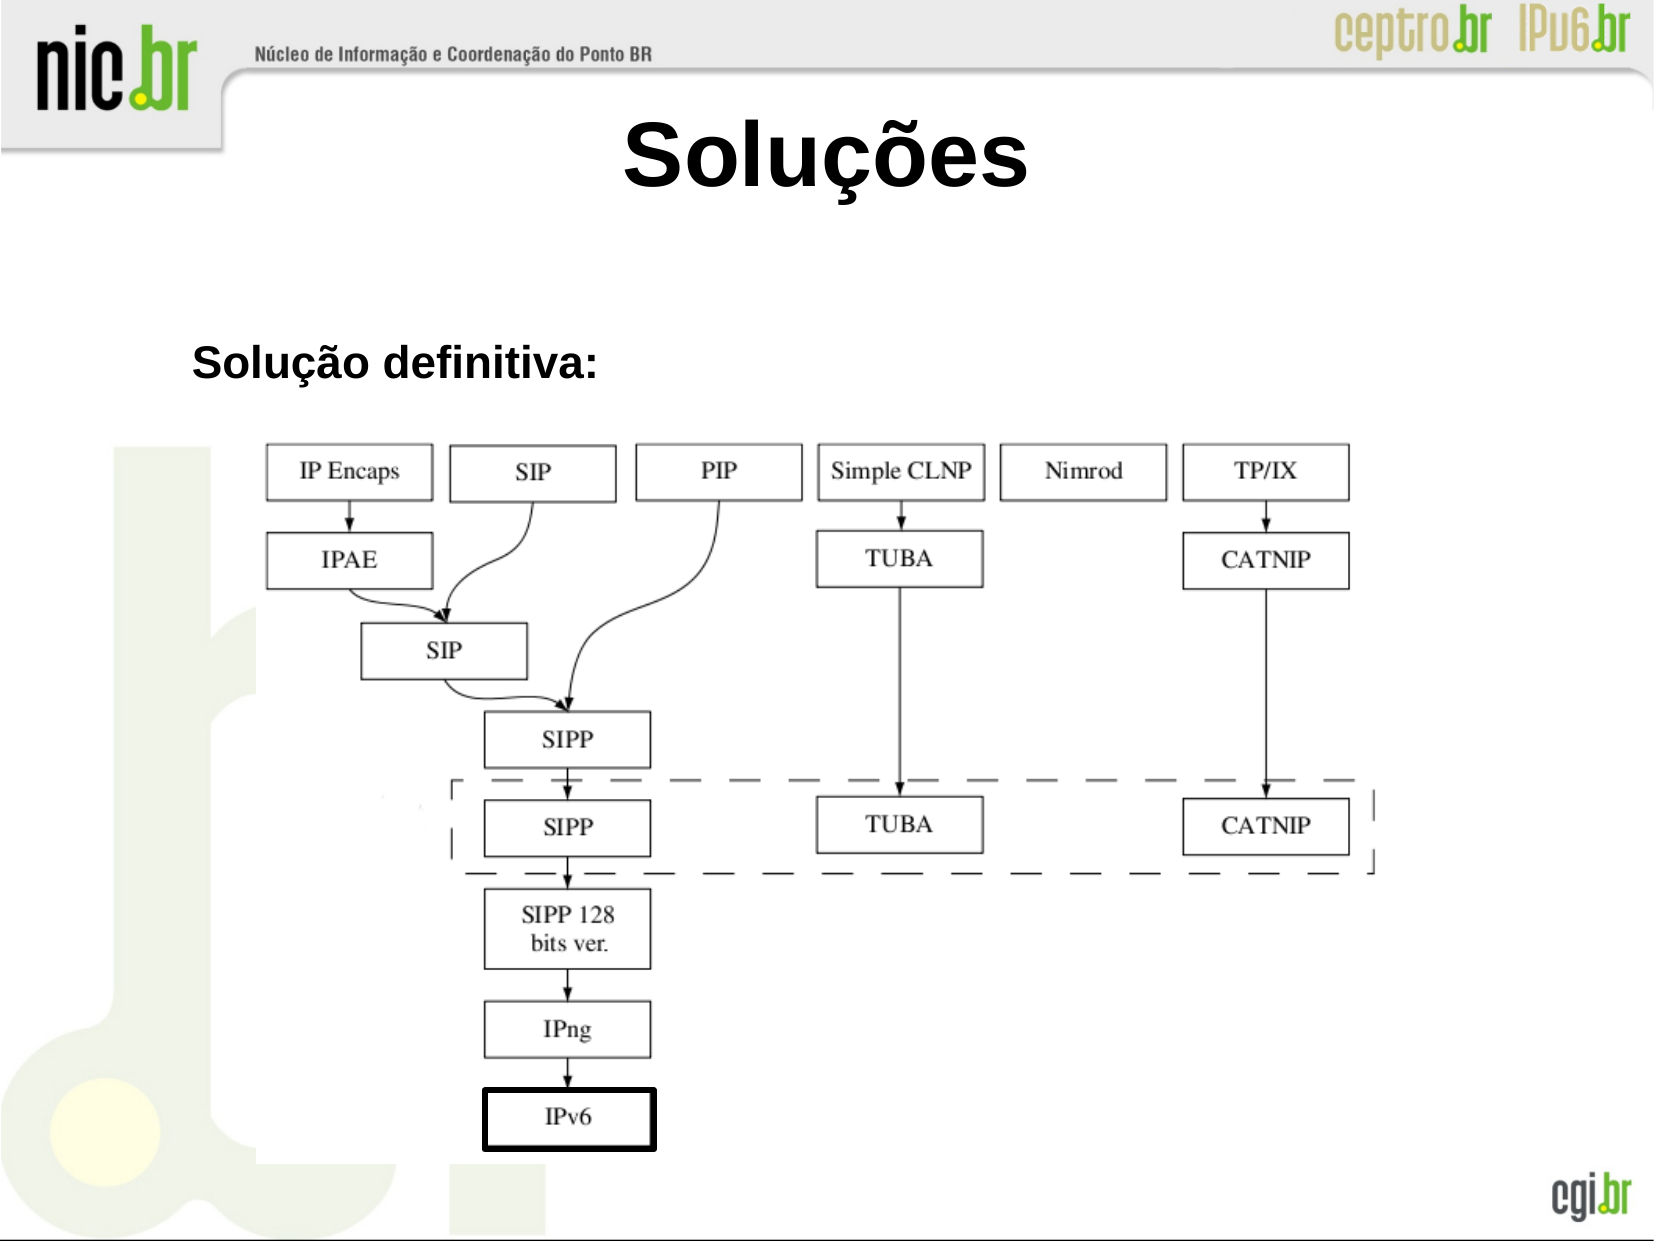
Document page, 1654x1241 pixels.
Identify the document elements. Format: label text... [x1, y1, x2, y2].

text_box Soluções [88, 97, 1565, 215]
picture [0, 0, 1654, 1241]
text_box Solução definitiva: [177, 330, 1477, 384]
